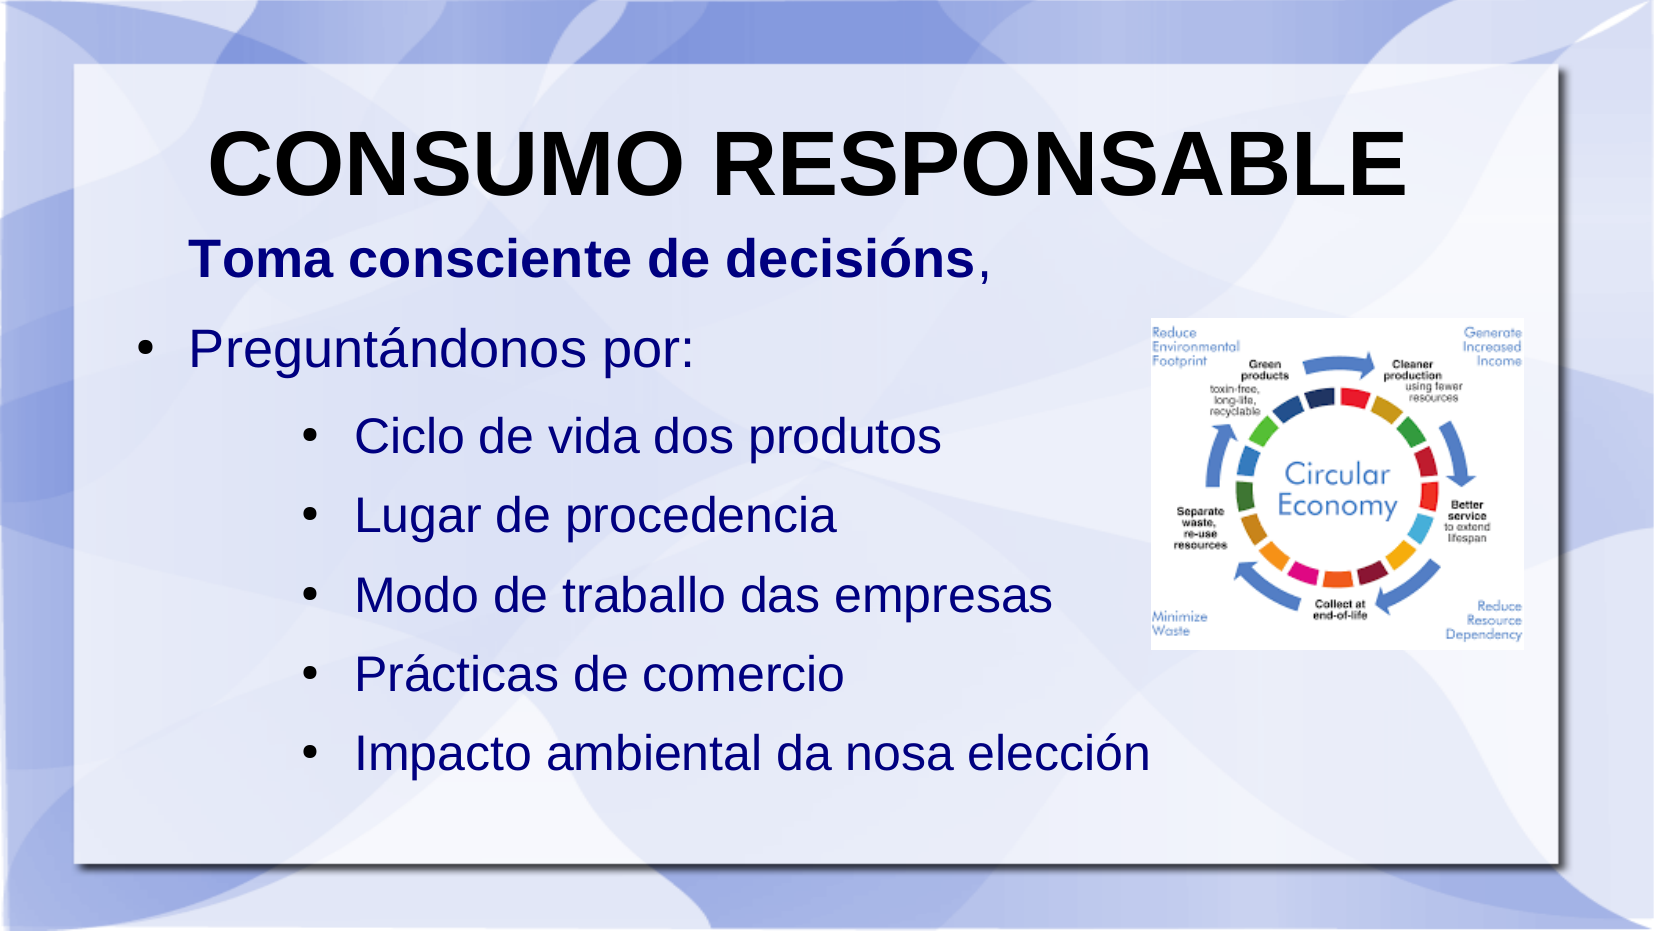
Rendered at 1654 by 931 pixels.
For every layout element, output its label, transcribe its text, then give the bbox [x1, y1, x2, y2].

picture [0, 0, 1654, 931]
title CONSUMO RESPONSABLE [82, 90, 1536, 237]
list Toma consciente de decisións, Preguntándonos por: Ciclo de vida dos produtos Lugar de procedencia Modo de traballo das empresas Prácticas de comercio Impacto ambiental da nosa elección [118, 228, 1489, 871]
